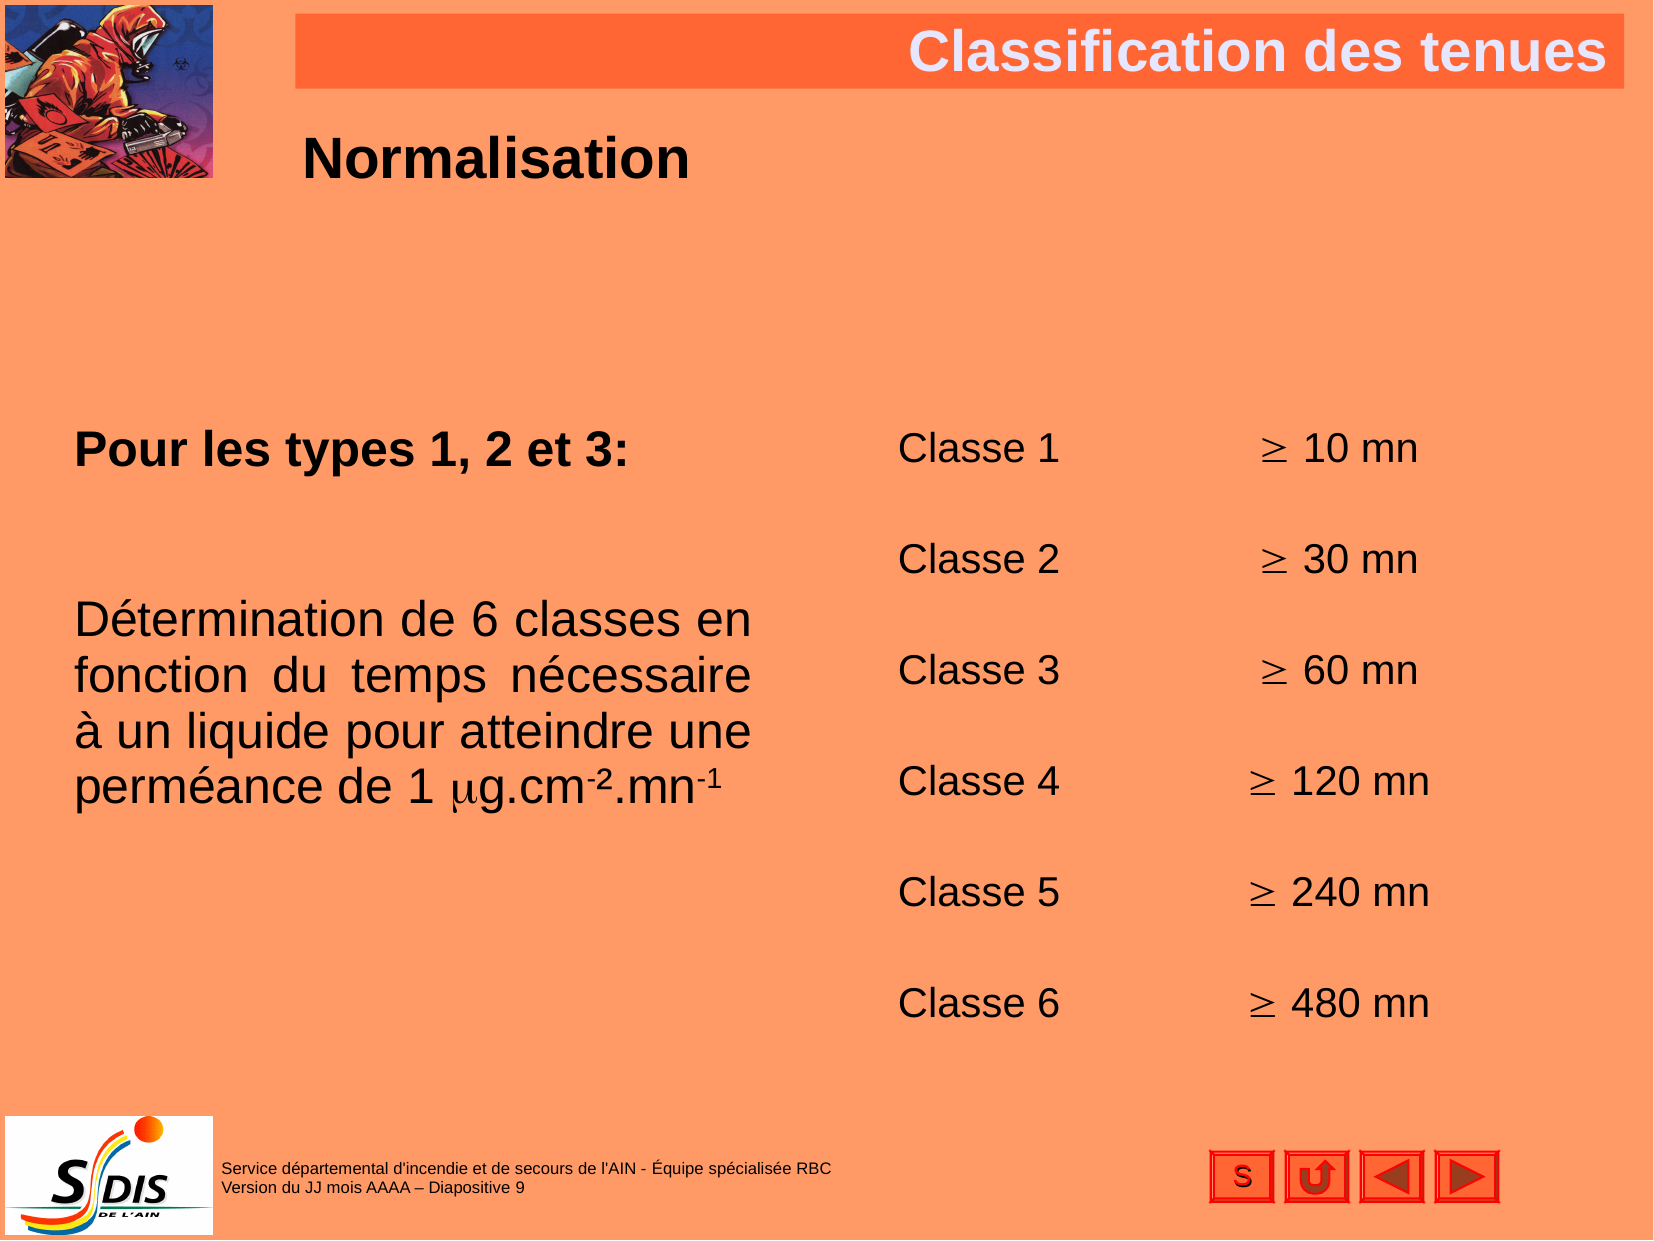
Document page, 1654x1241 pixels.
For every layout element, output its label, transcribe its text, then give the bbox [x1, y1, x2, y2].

picture [5, 5, 213, 178]
table_cell  30 mn [1135, 504, 1542, 615]
table_cell Classe 5 [823, 837, 1135, 948]
table_cell  480 mn [1135, 948, 1542, 1059]
table_cell Classe 3 [823, 615, 1135, 726]
table_cell Classe 2 [823, 504, 1135, 615]
text_box Classification des tenues [295, 13, 1625, 89]
picture [5, 1116, 213, 1235]
text_box Normalisation [287, 118, 707, 199]
table_cell  120 mn [1135, 726, 1542, 837]
table_header Classe 1 [823, 392, 1135, 504]
table_cell  240 mn [1135, 837, 1542, 948]
table_cell Classe 4 [823, 726, 1135, 837]
table_cell  60 mn [1135, 615, 1542, 726]
list Pour les types 1, 2 et 3: Détermination de 6 classes en fonction du temps nécessaire à un liquide pour atteindre une perméance de 1 g.cm-².mn-1 [59, 413, 768, 919]
table_header  10 mn [1135, 392, 1542, 504]
table_cell Classe 6 [823, 948, 1135, 1059]
